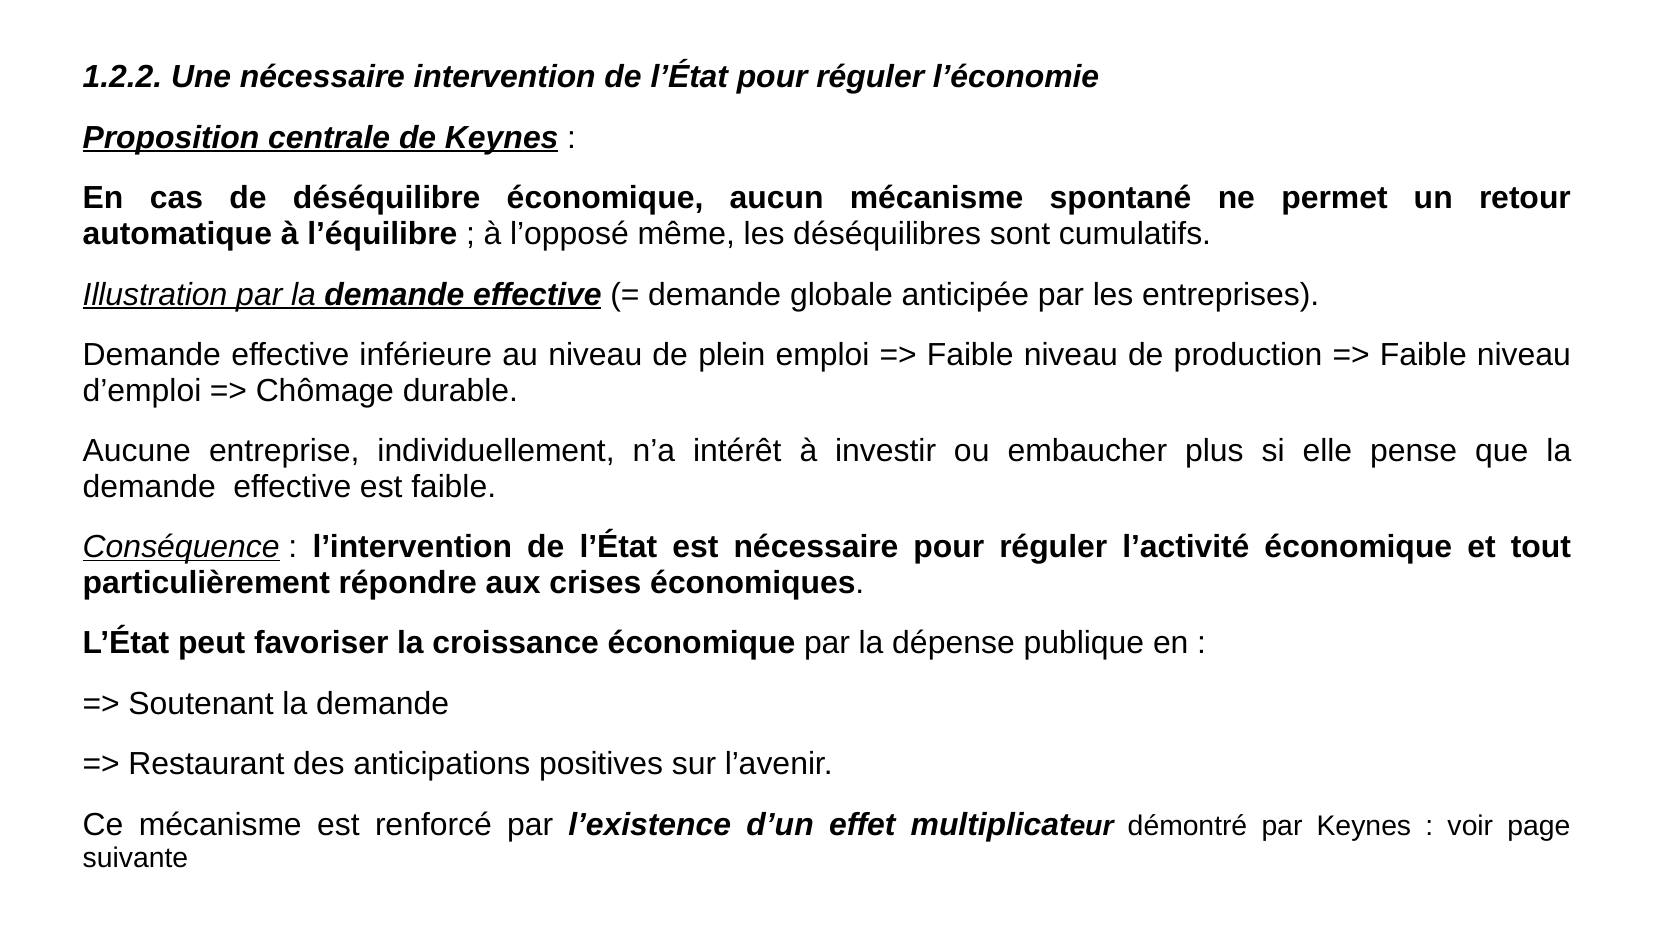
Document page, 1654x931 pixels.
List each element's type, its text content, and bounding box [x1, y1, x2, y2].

list 1.2.2. Une nécessaire intervention de l’État pour réguler l’économie Proposition centrale de Keynes : En cas de déséquilibre économique, aucun mécanisme spontané ne permet un retour automatique à l’équilibre ; à l’opposé même, les déséquilibres sont cumulatifs. Illustration par la demande effective (= demande globale anticipée par les entreprises). Demande effective inférieure au niveau de plein emploi => Faible niveau de production => Faible niveau d’emploi => Chômage durable. Aucune entreprise, individuellement, n’a intérêt à investir ou embaucher plus si elle pense que la demande effective est faible. Conséquence : l’intervention de l’État est nécessaire pour réguler l’activité économique et tout particulièrement répondre aux crises économiques. L’État peut favoriser la croissance économique par la dépense publique en : => Soutenant la demande => Restaurant des anticipations positives sur l’avenir. Ce mécanisme est renforcé par l’existence d’un effet multiplicateur démontré par Keynes : voir page suivante [82, 59, 1571, 875]
